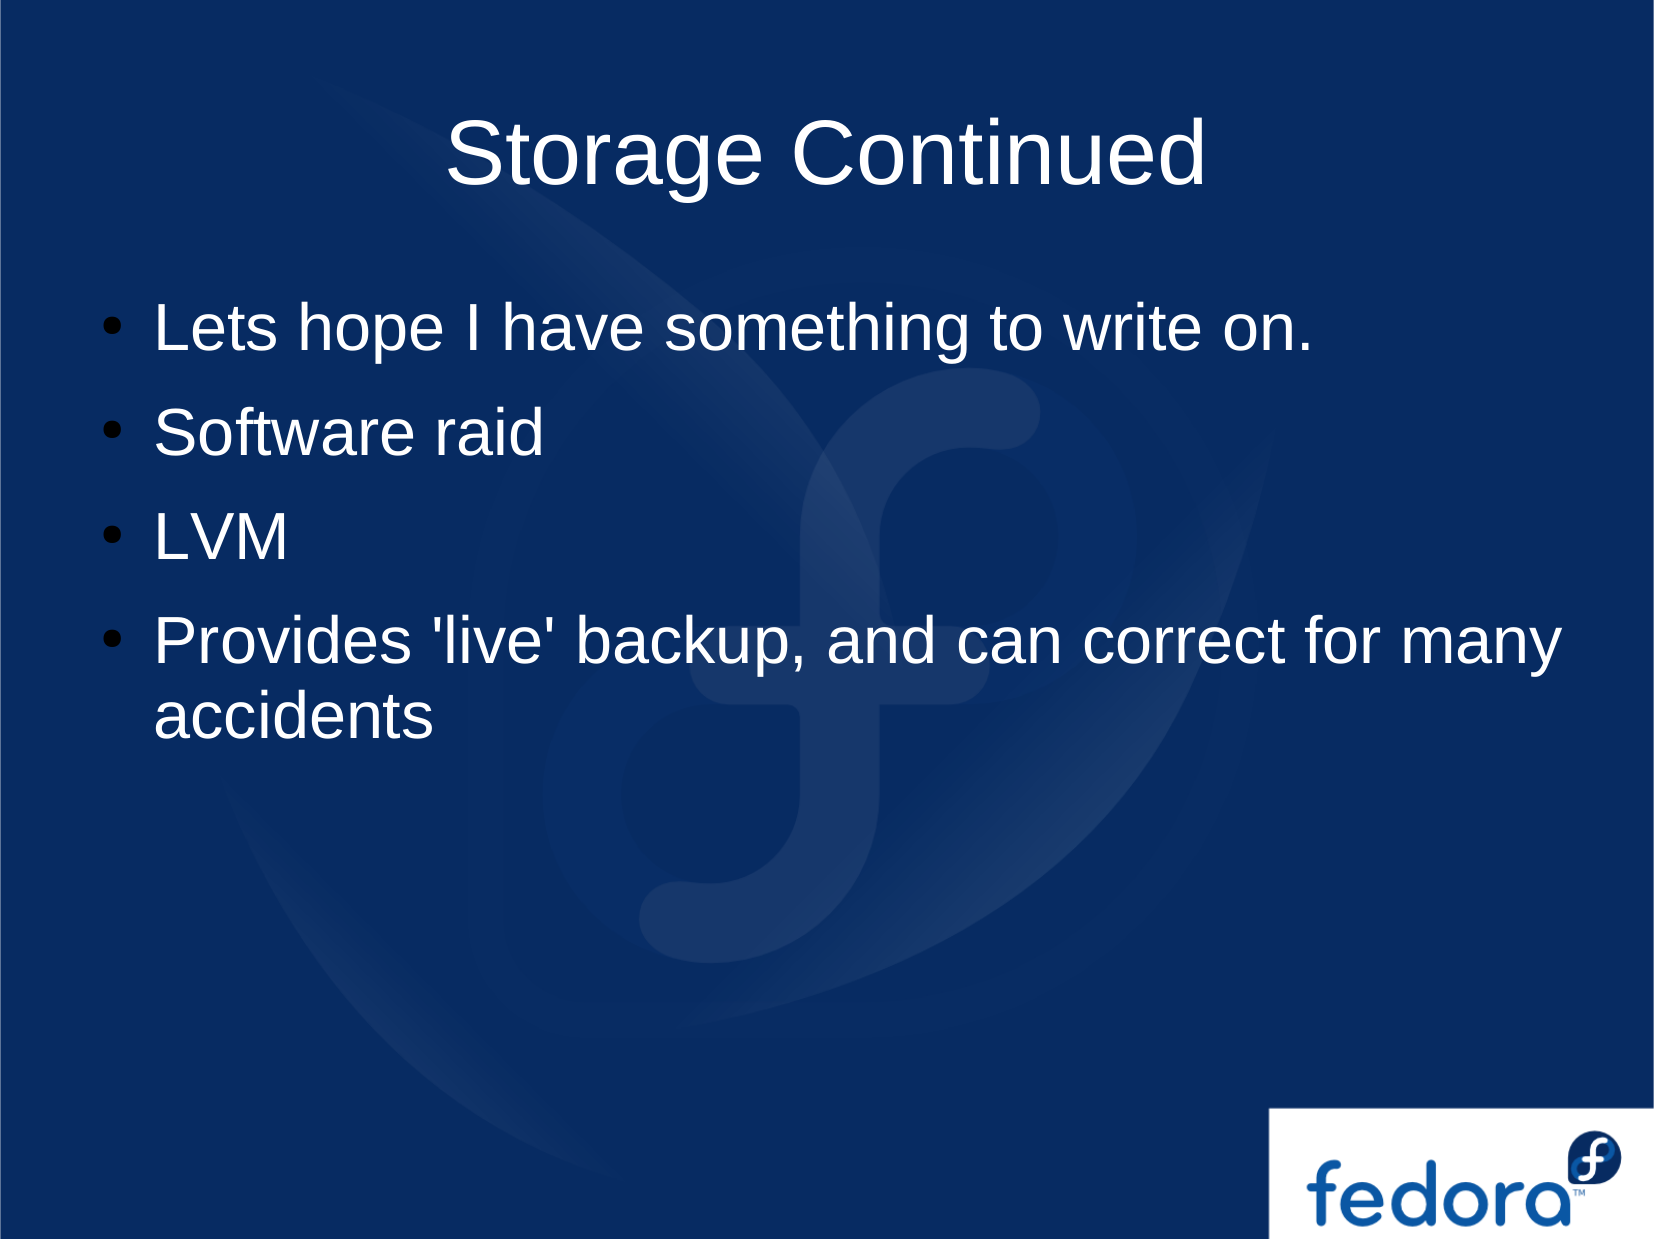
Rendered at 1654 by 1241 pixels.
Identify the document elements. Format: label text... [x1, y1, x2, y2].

list Lets hope I have something to write on. Software raid LVM Provides 'live' backup, and can correct for many accidents [82, 290, 1571, 1094]
picture [0, 0, 1654, 1239]
title Storage Continued [82, 56, 1571, 250]
